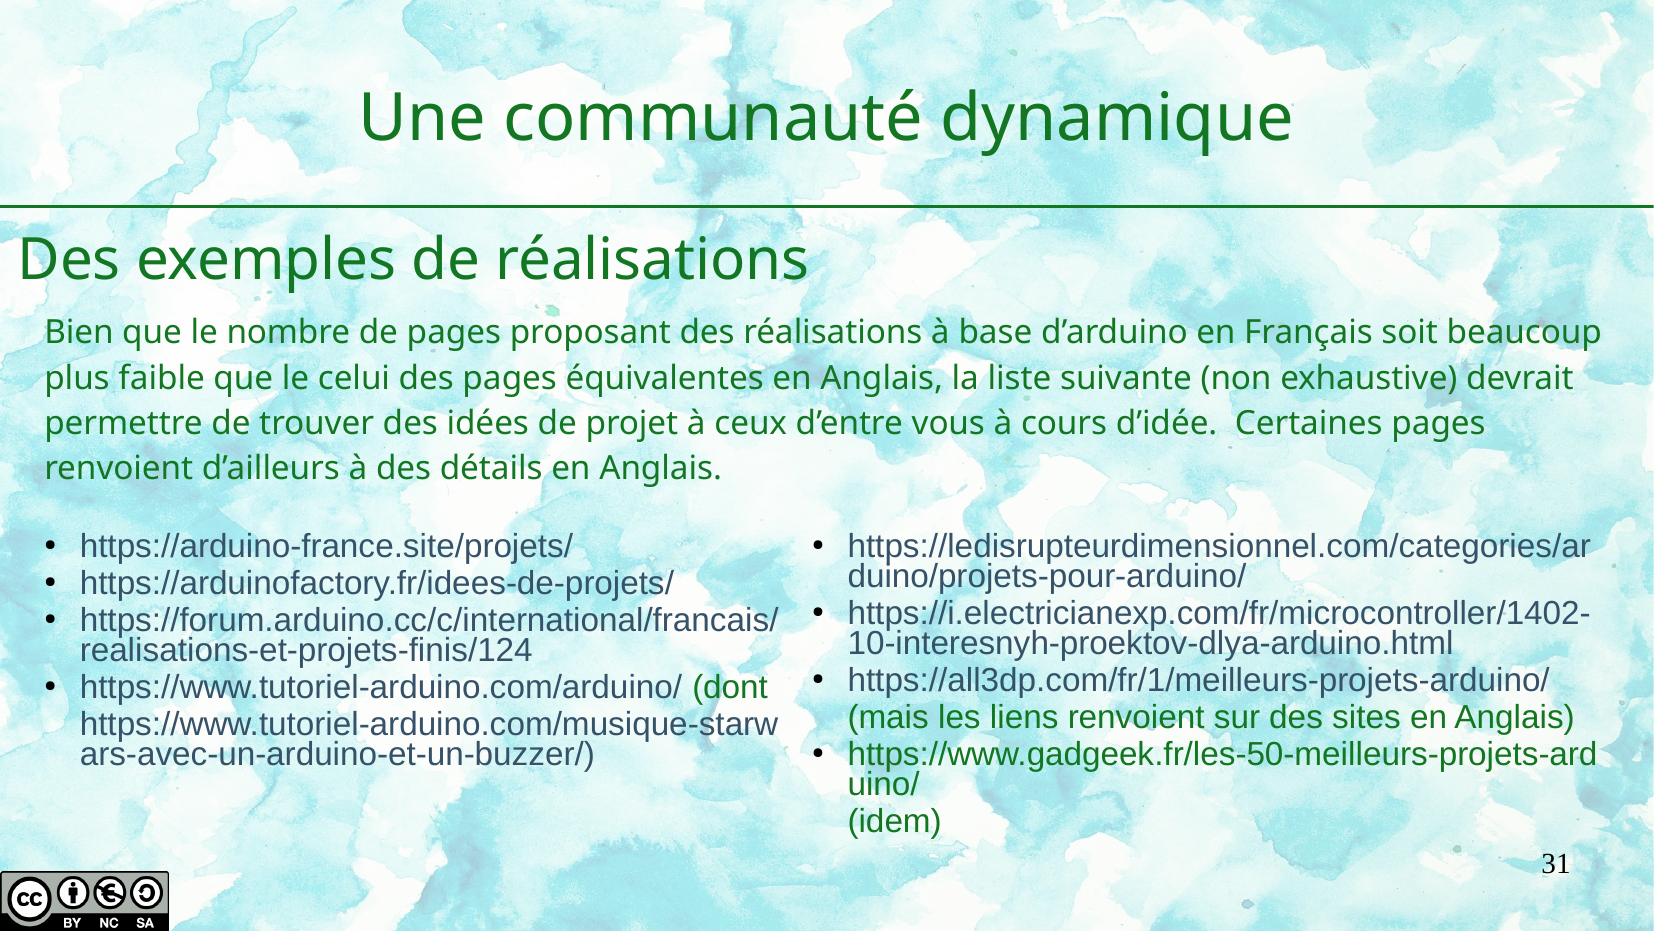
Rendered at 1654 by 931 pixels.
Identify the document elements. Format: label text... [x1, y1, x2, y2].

text_box https://arduino-france.site/projets/ https://arduinofactory.fr/idees-de-projets/ https://forum.arduino.cc/c/international/francais/realisations-et-projets-finis/124 https://www.tutoriel-arduino.com/arduino/ (dont https://www.tutoriel-arduino.com/musique-starwars-avec-un-arduino-et-un-buzzer/) [29, 519, 797, 868]
text_box Bien que le nombre de pages proposant des réalisations à base d’arduino en Français soit beaucoup plus faible que le celui des pages équivalentes en Anglais, la liste suivante (non exhaustive) devrait permettre de trouver des idées de projet à ceux d’entre vous à cours d’idée. Certaines pages renvoient d’ailleurs à des détails en Anglais. [29, 301, 1625, 508]
title Une communauté dynamique [82, 37, 1571, 193]
picture [0, 871, 169, 931]
list Des exemples de réalisations [17, 217, 1506, 325]
text_box https://ledisrupteurdimensionnel.com/categories/arduino/projets-pour-arduino/ https://i.electricianexp.com/fr/microcontroller/1402-10-interesnyh-proektov-dlya-arduino.html https://all3dp.com/fr/1/meilleurs-projets-arduino/ (mais les liens renvoient sur des sites en Anglais) https://www.gadgeek.fr/les-50-meilleurs-projets-arduino/(idem) [797, 519, 1625, 868]
